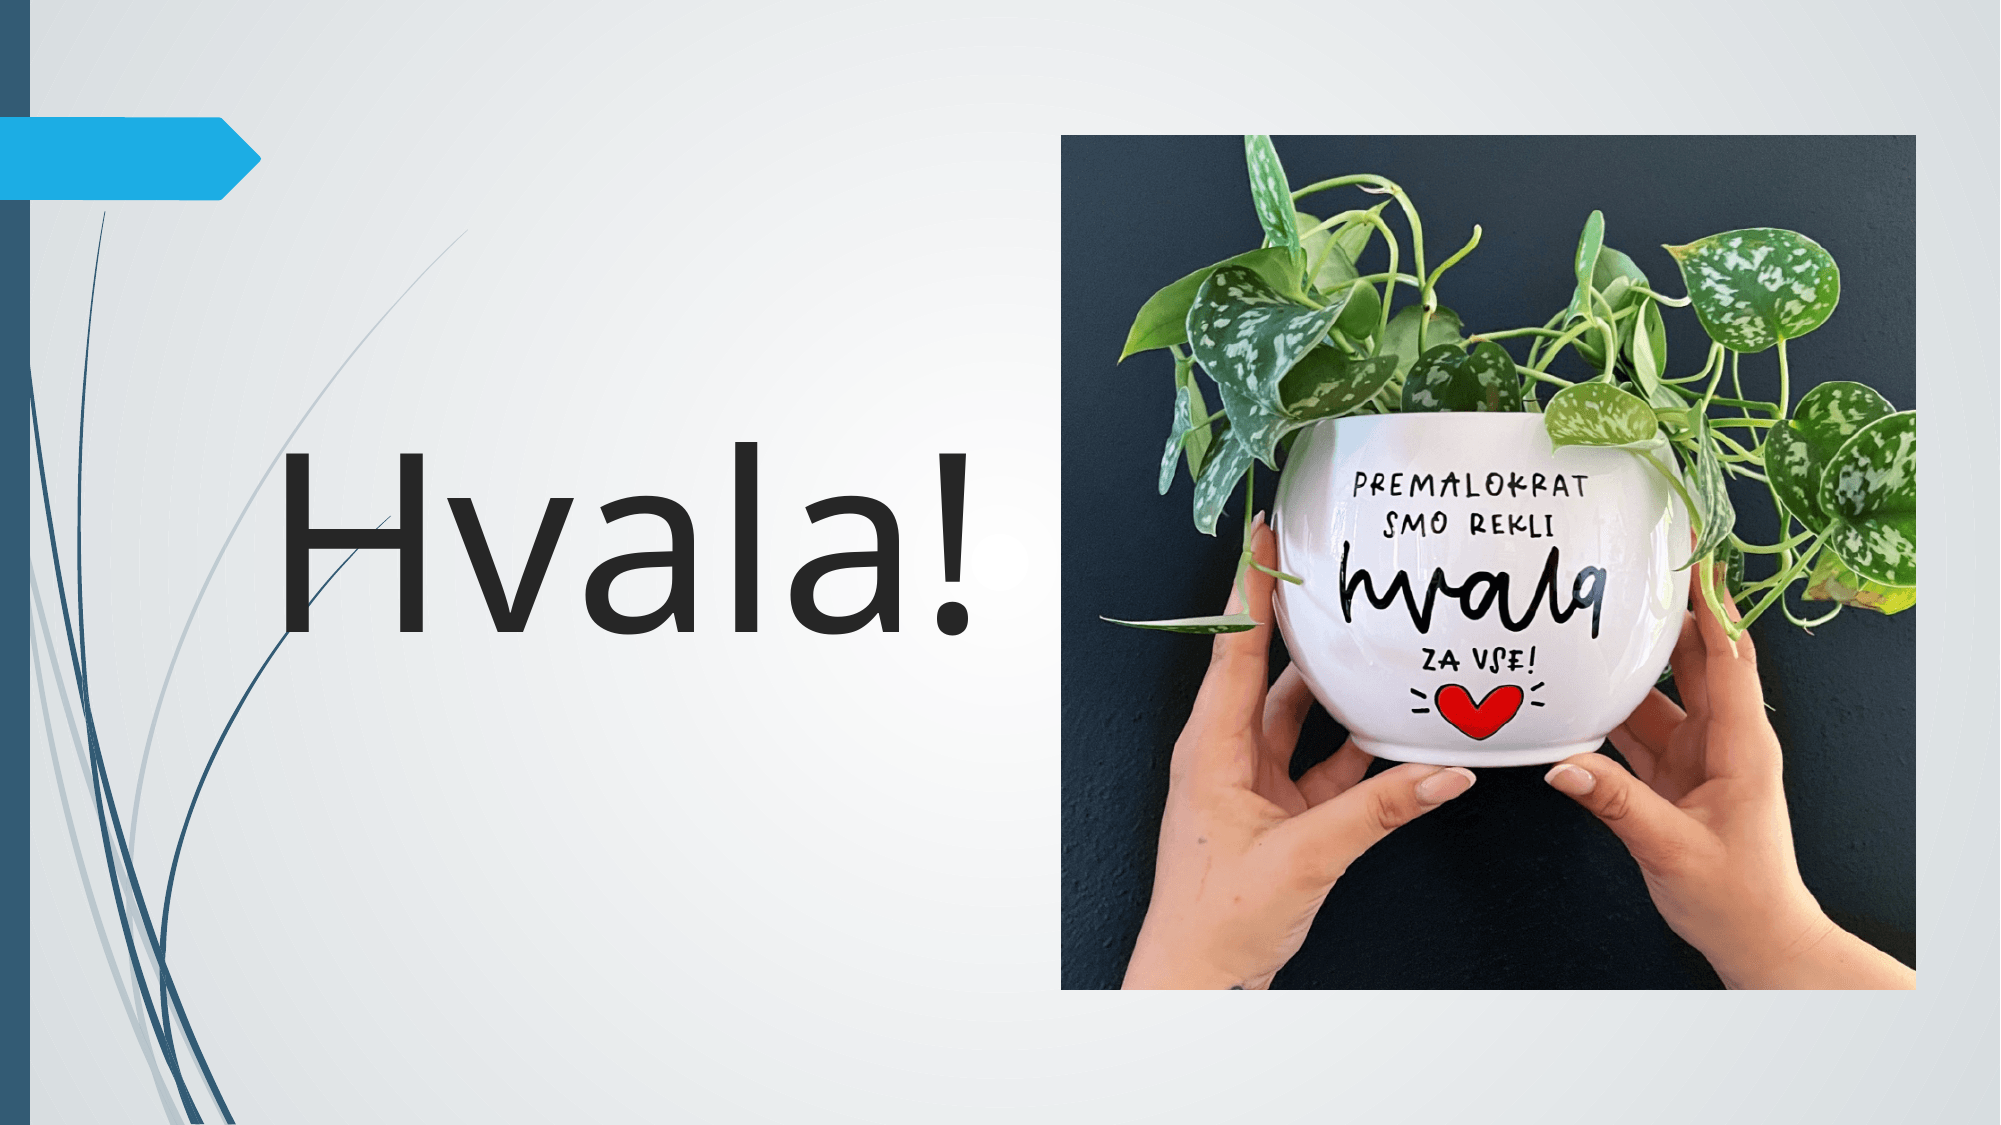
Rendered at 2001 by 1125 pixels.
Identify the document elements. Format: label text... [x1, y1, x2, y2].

picture [1061, 135, 1916, 990]
title Hvala! [247, 374, 1061, 751]
